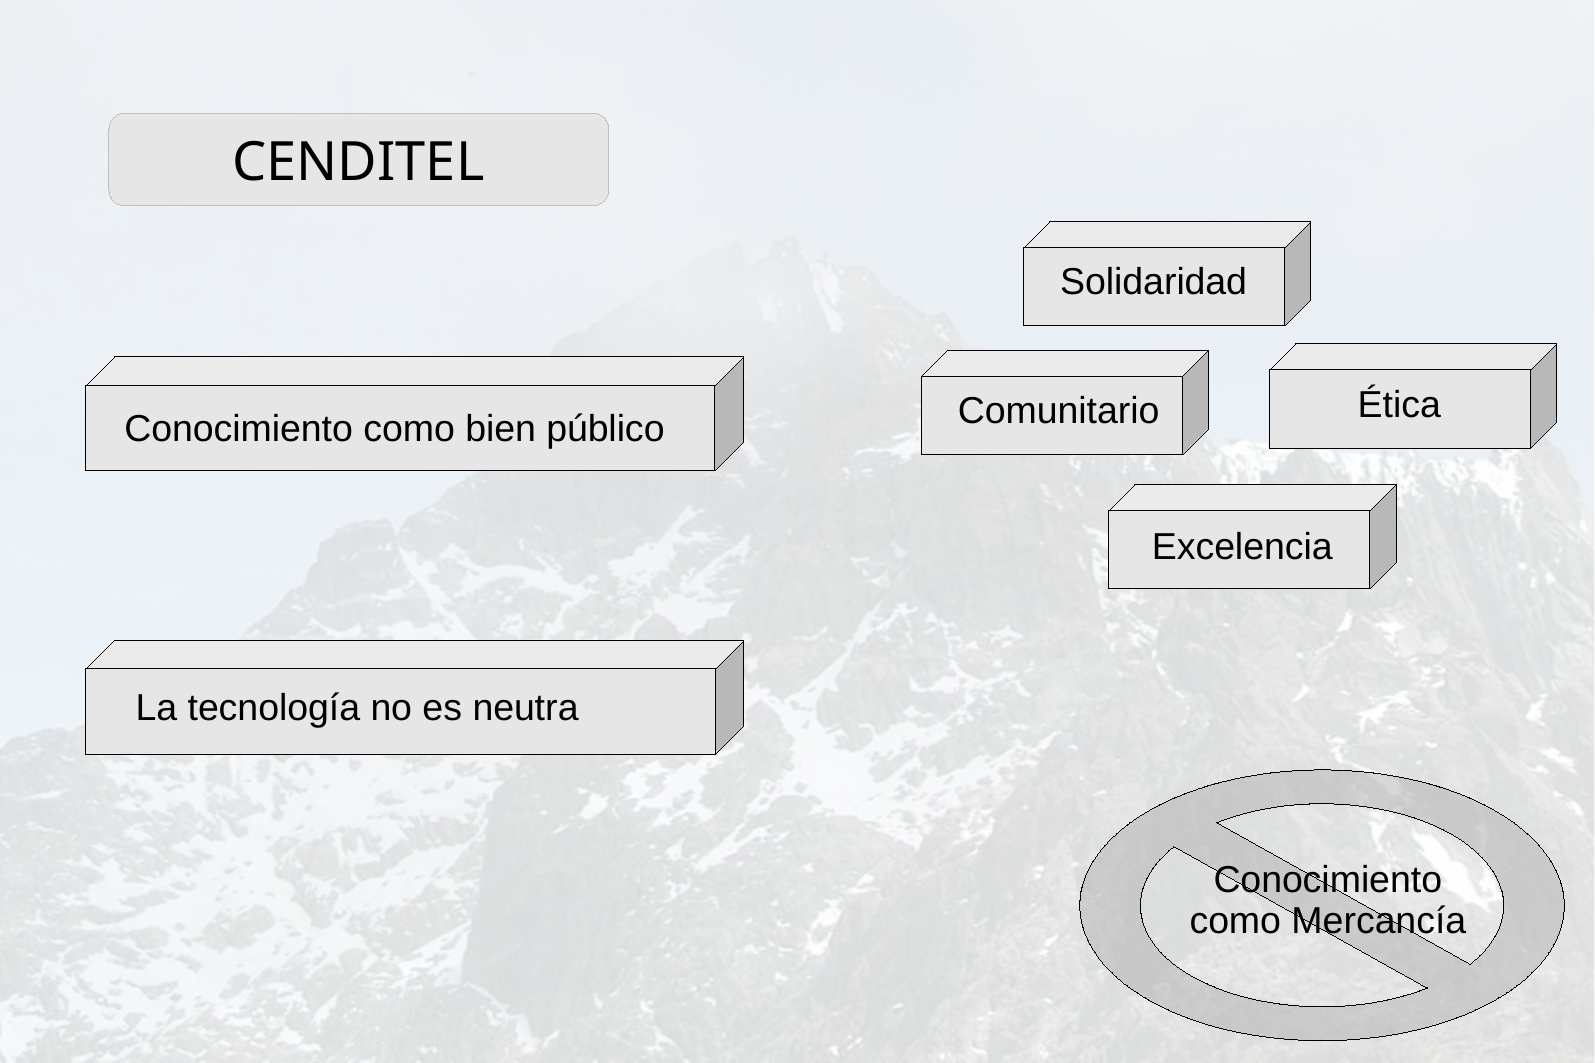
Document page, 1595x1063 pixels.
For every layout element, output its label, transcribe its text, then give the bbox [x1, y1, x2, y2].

text_box CENDITEL [108, 113, 609, 206]
text_box [921, 350, 1209, 455]
text_box Ética [1343, 375, 1456, 438]
text_box [1108, 484, 1397, 589]
text_box [1023, 221, 1311, 326]
text_box Conocimiento como bien público [109, 399, 690, 503]
text_box Conocimiento como Mercancía [1173, 850, 1483, 959]
text_box Comunitario [943, 381, 1175, 444]
text_box Excelencia [1137, 517, 1348, 580]
text_box [1079, 769, 1565, 1041]
text_box Solidaridad [1045, 252, 1262, 315]
text_box [1269, 343, 1557, 449]
text_box [85, 356, 744, 471]
text_box La tecnología no es neutra [120, 679, 610, 741]
text_box [85, 640, 744, 755]
